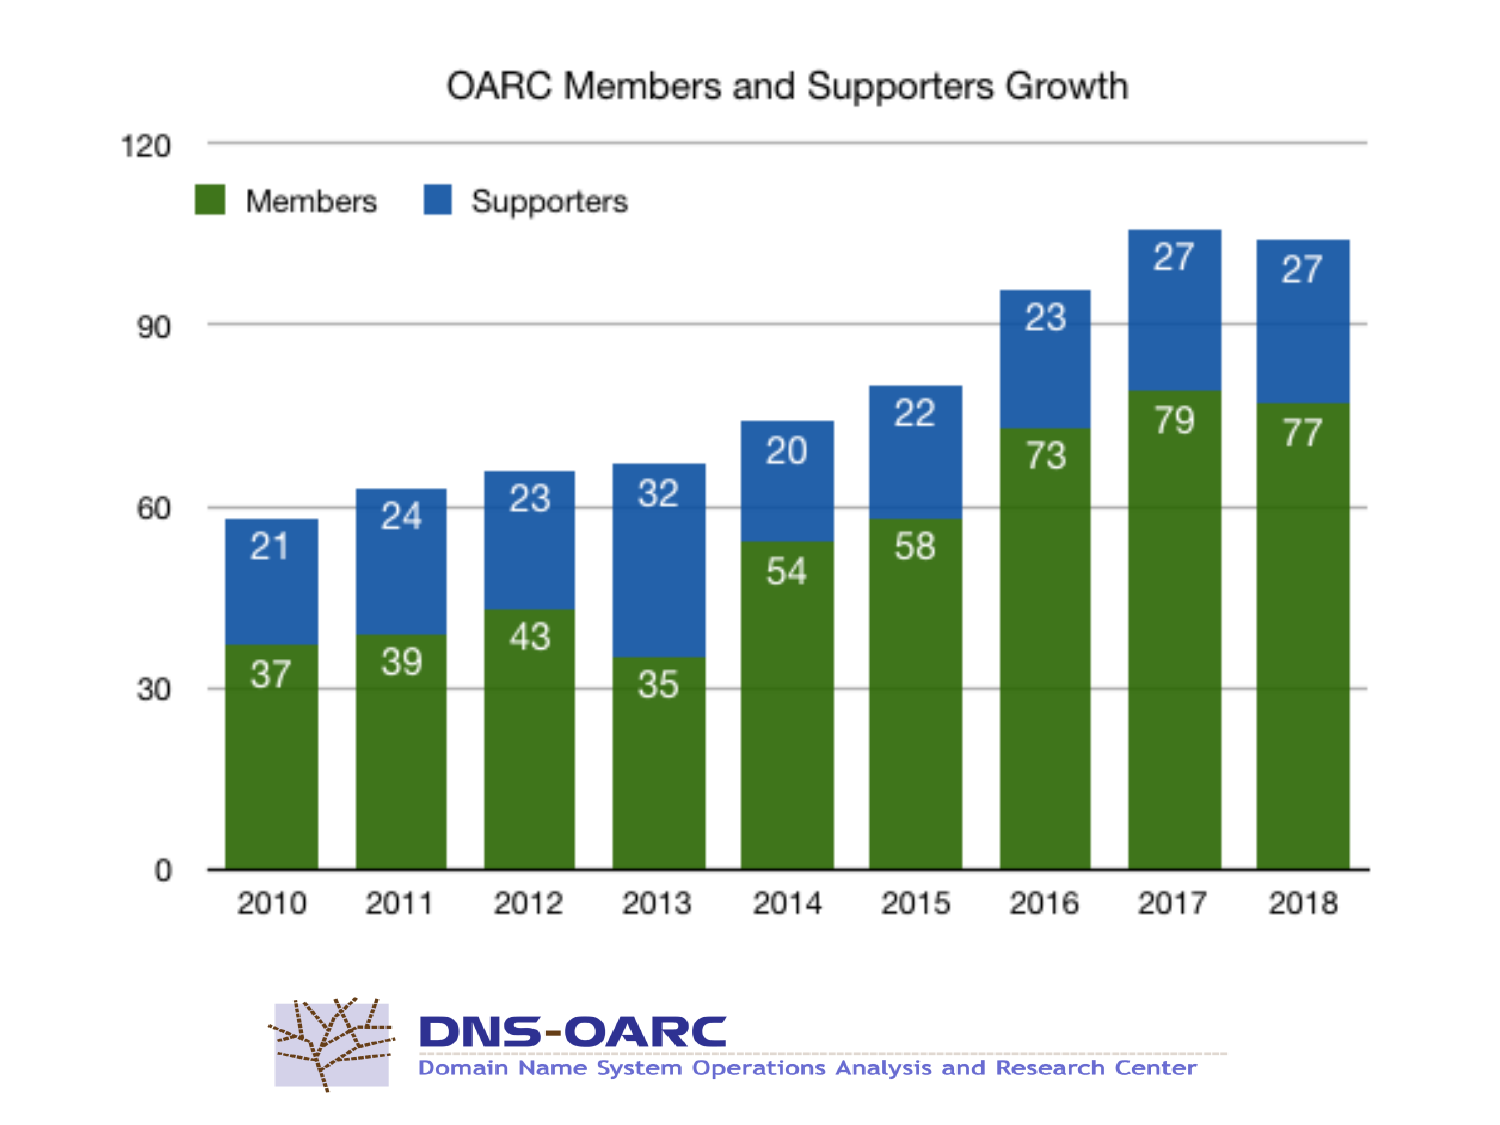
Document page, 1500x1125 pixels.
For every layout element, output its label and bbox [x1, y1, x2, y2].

picture [214, 991, 1259, 1099]
picture [75, 4, 1426, 980]
